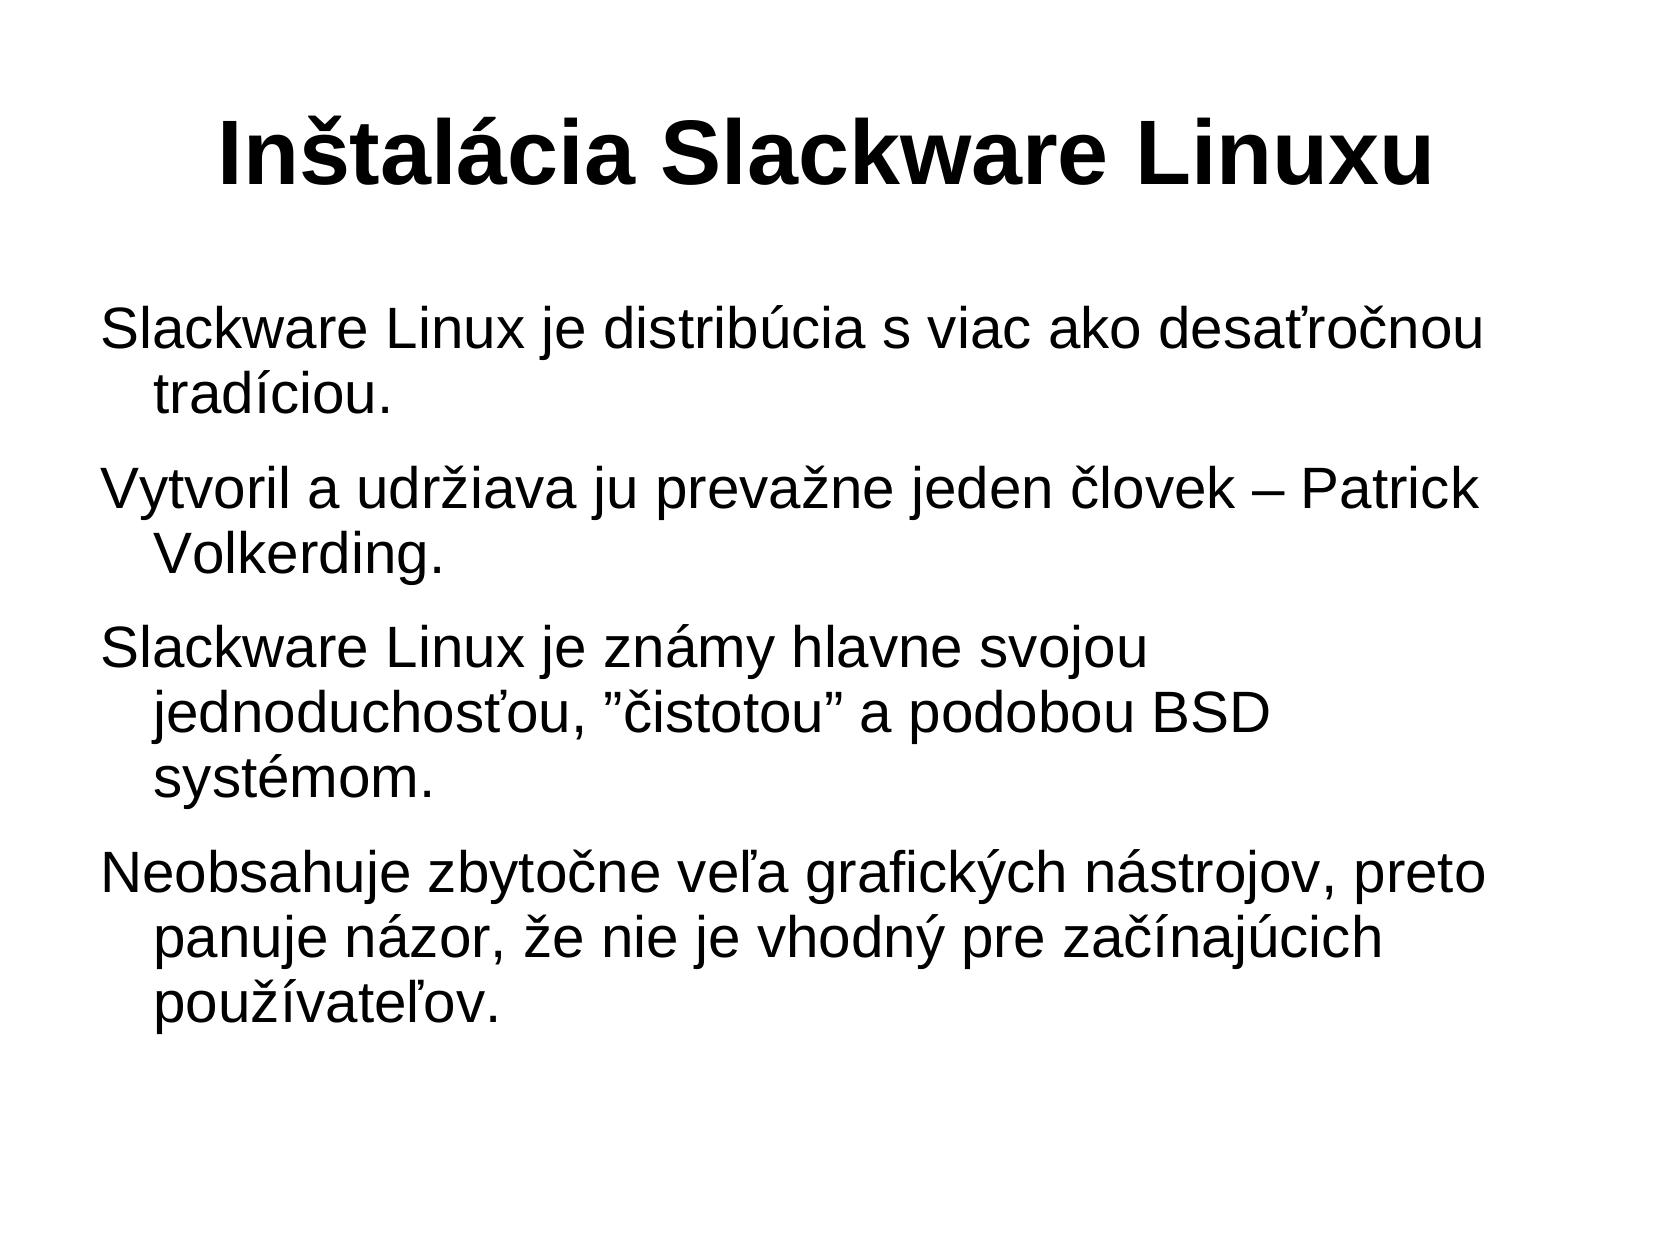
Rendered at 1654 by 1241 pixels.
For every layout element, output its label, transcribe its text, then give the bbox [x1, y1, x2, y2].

title Inštalácia Slackware Linuxu [82, 49, 1571, 257]
list Slackware Linux je distribúcia s viac ako desaťročnou tradíciou. Vytvoril a udržiava ju prevažne jeden človek – Patrick Volkerding. Slackware Linux je známy hlavne svojou jednoduchosťou, ”čistotou” a podobou BSD systémom. Neobsahuje zbytočne veľa grafických nástrojov, preto panuje názor, že nie je vhodný pre začínajúcich používateľov. [82, 296, 1571, 1115]
